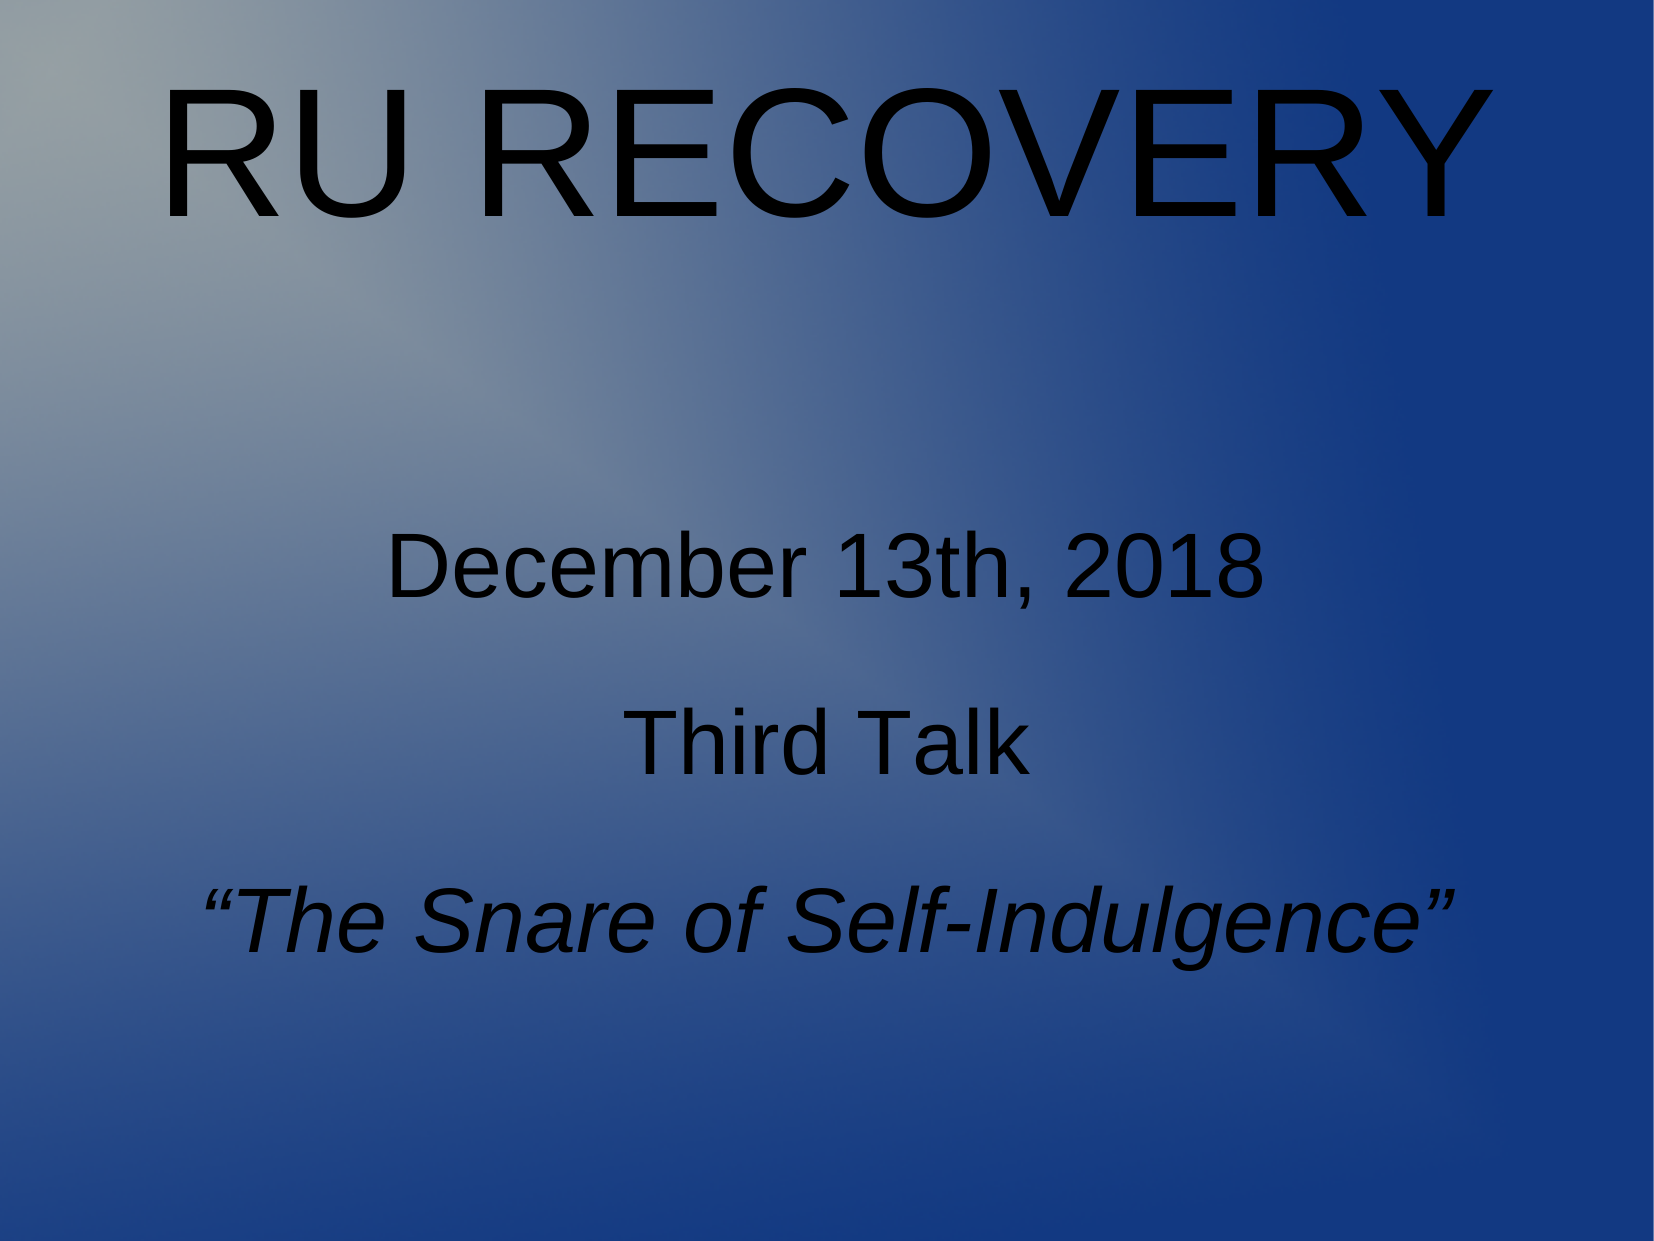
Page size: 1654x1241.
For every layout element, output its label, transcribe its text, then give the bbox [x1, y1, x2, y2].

subtitle December 13th, 2018 Third Talk “The Snare of Self-Indulgence” [82, 290, 1571, 1109]
title RU RECOVERY [82, 49, 1571, 257]
picture [0, 0, 1654, 1241]
